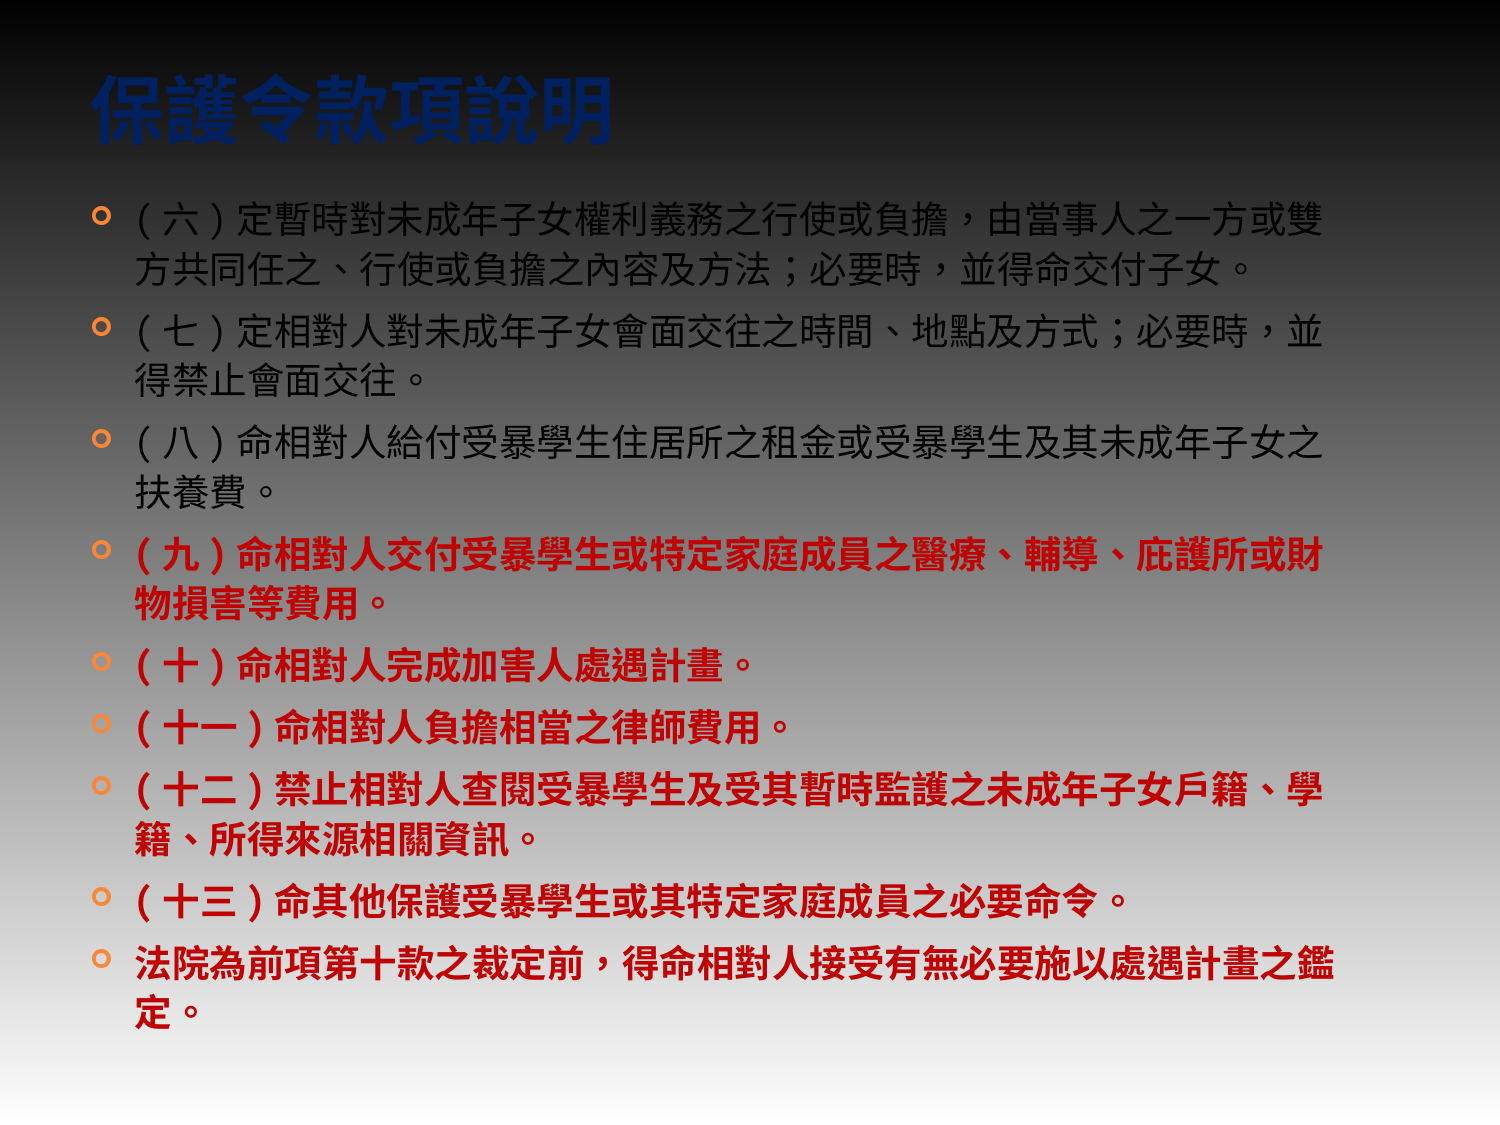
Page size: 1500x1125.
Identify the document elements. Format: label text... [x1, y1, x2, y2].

list (六)定暫時對未成年子女權利義務之行使或負擔，由當事人之一方或雙方共同任之、行使或負擔之內容及方法；必要時，並得命交付子女。 (七)定相對人對未成年子女會面交往之時間、地點及方式；必要時，並得禁止會面交往。 (八)命相對人給付受暴學生住居所之租金或受暴學生及其未成年子女之扶養費。 (九)命相對人交付受暴學生或特定家庭成員之醫療、輔導、庇護所或財物損害等費用。 (十)命相對人完成加害人處遇計畫。 (十一)命相對人負擔相當之律師費用。 (十二)禁止相對人查閱受暴學生及受其暫時監護之未成年子女戶籍、學籍、所得來源相關資訊。 (十三)命其他保護受暴學生或其特定家庭成員之必要命令。 法院為前項第十款之裁定前，得命相對人接受有無必要施以處遇計畫之鑑定。 [75, 184, 1376, 1062]
title 保護令款項說明 [75, 45, 1300, 161]
